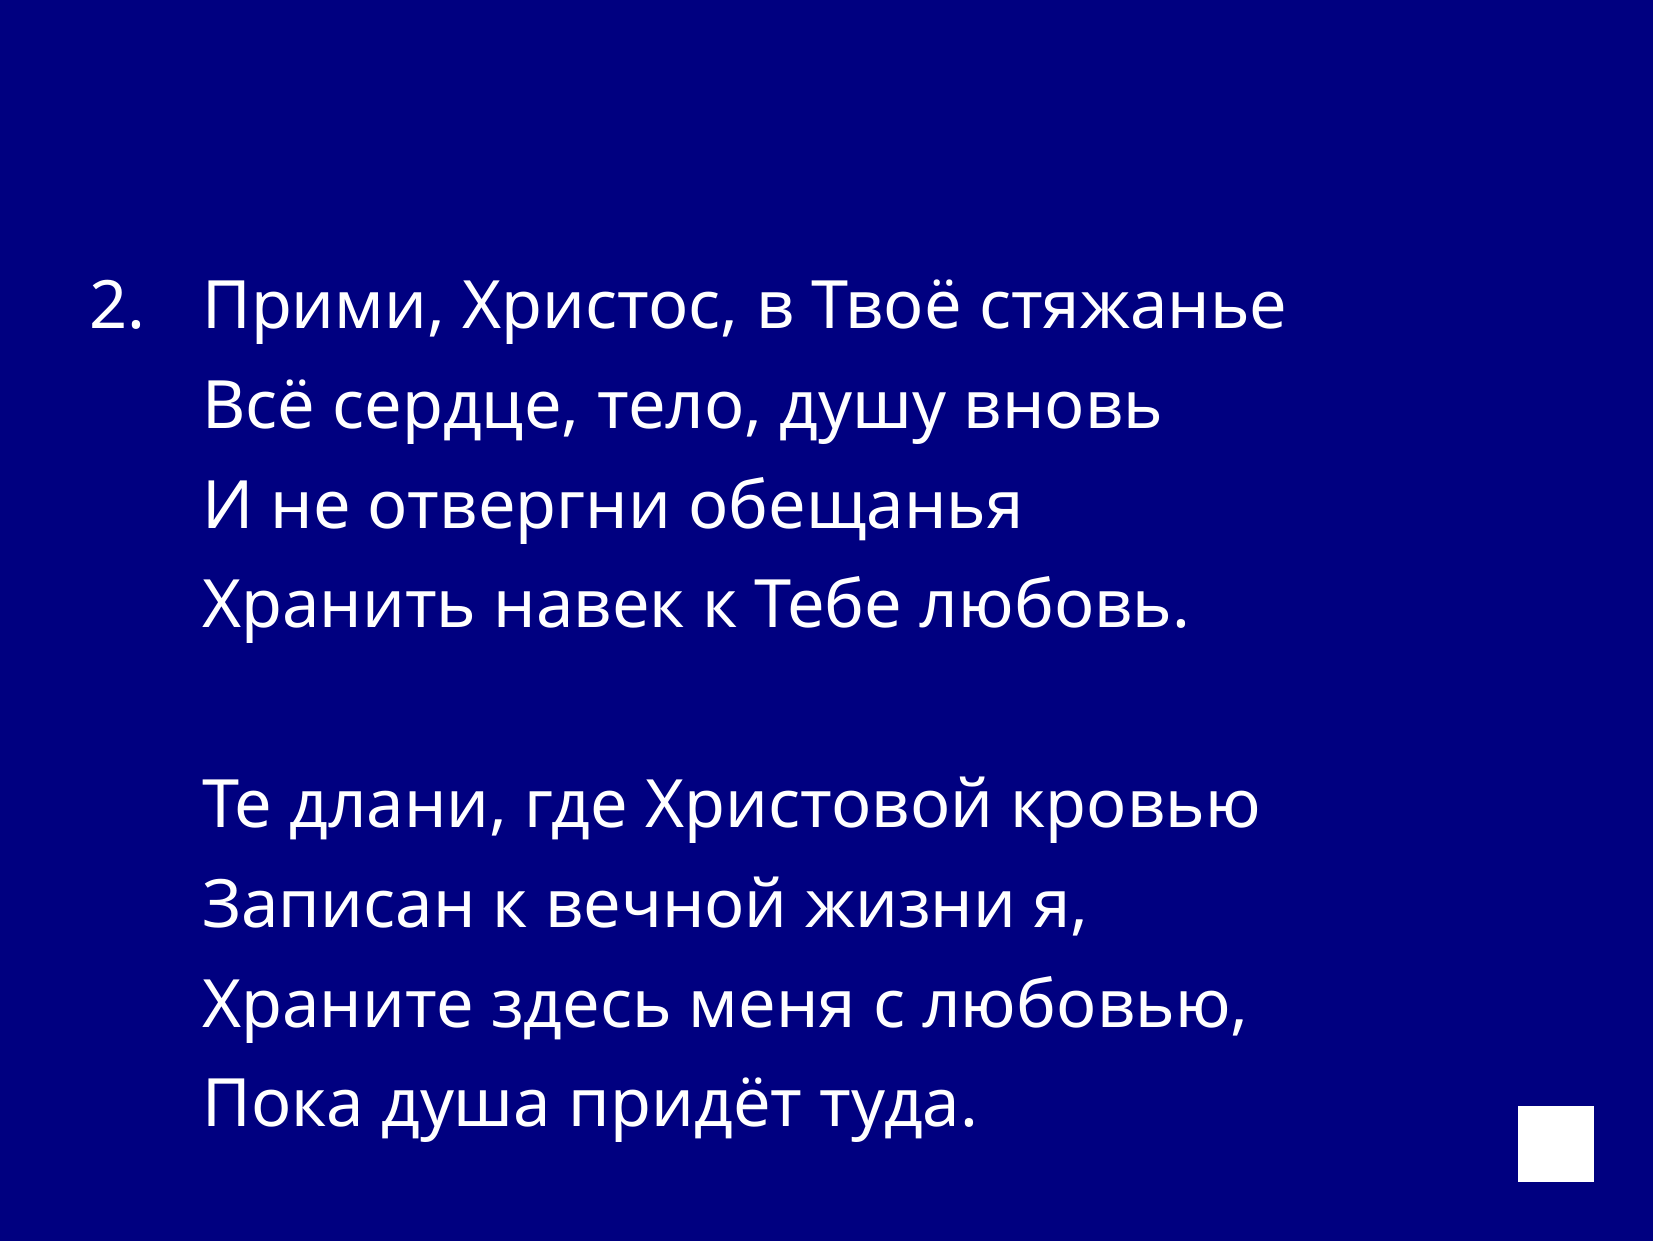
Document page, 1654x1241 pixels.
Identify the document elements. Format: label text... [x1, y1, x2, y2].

text_box [1518, 1106, 1594, 1182]
text_box 2. Прими, Христос, в Твоё стяжанье Всё сердце, тело, душу вновь И не отвергни обещанья Хранить навек к Тебе любовь. Те длани, где Христовой кровью Записан к вечной жизни я, Храните здесь меня с любовью, Пока душа придёт туда. [75, 150, 1576, 1163]
